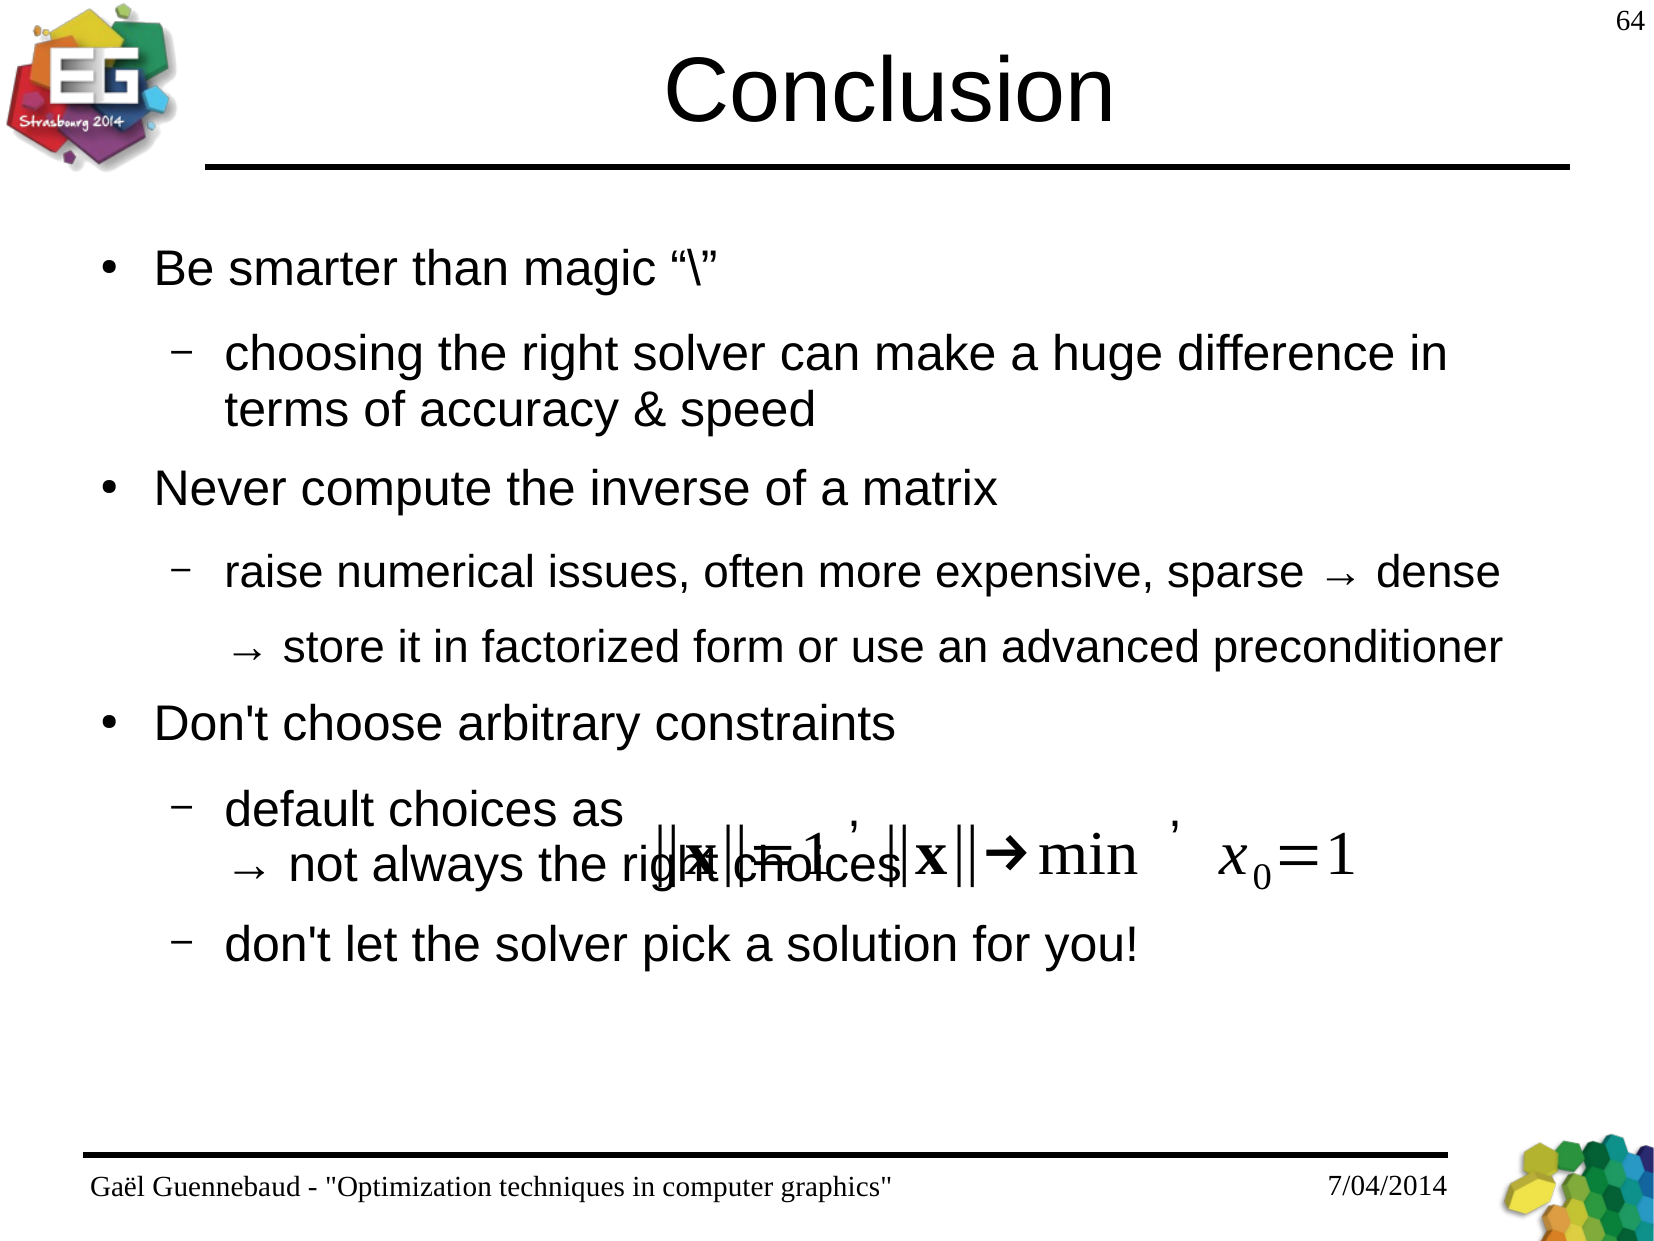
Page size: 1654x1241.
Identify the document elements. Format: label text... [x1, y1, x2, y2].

picture [1499, 1128, 1654, 1241]
picture [0, 0, 180, 180]
list Be smarter than magic “\” choosing the right solver can make a huge difference in terms of accuracy & speed Never compute the inverse of a matrix raise numerical issues, often more expensive, sparse → dense → store it in factorized form or use an advanced preconditioner Don't choose arbitrary constraints default choices as , , → not always the right choices don't let the solver pick a solution for you! [82, 240, 1571, 1126]
chart [1209, 818, 1365, 898]
chart [872, 818, 1148, 891]
chart [642, 818, 840, 891]
title Conclusion [210, 31, 1571, 148]
